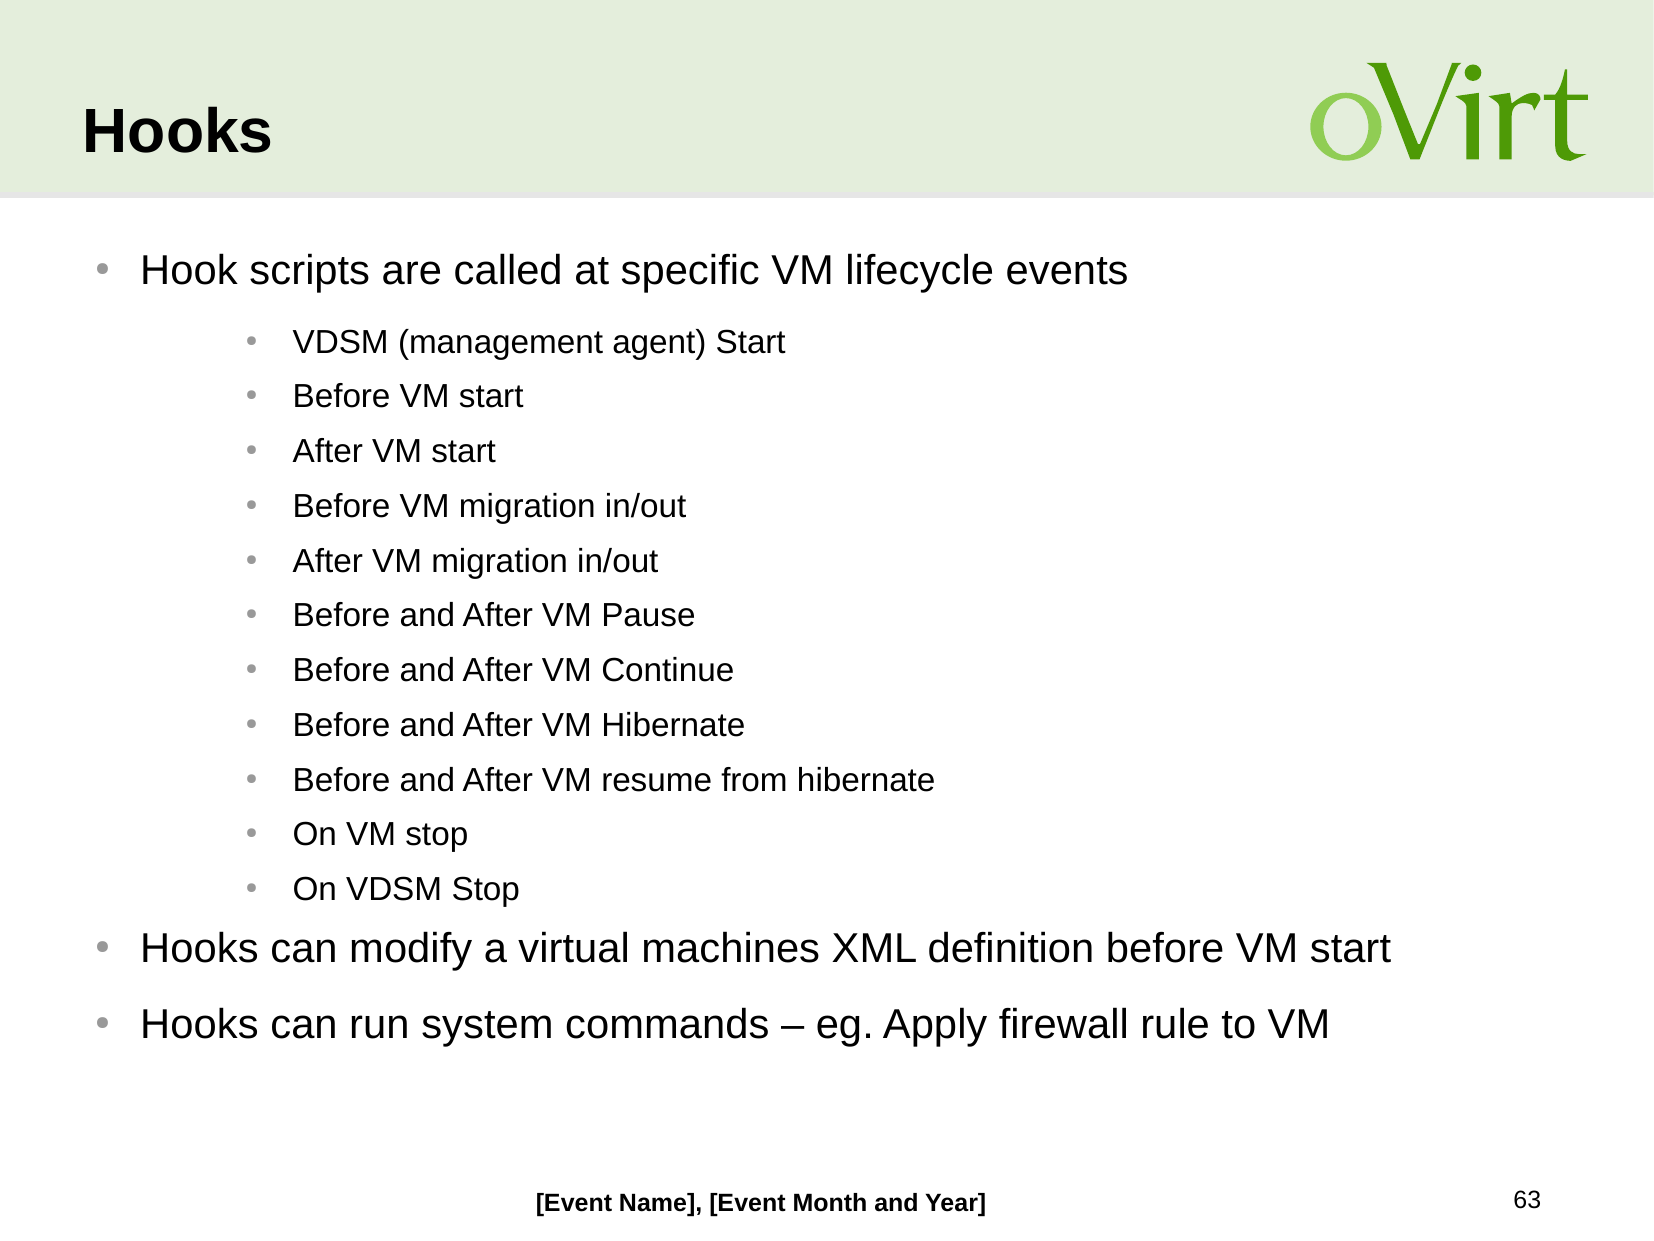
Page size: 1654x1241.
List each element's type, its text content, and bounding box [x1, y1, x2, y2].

title Hooks [82, 37, 1571, 226]
list Hook scripts are called at specific VM lifecycle events VDSM (management agent) Start Before VM start After VM start Before VM migration in/out After VM migration in/out Before and After VM Pause Before and After VM Continue Before and After VM Hibernate Before and After VM resume from hibernate On VM stop On VDSM Stop Hooks can modify a virtual machines XML definition before VM start Hooks can run system commands – eg. Apply firewall rule to VM [80, 247, 1569, 1048]
